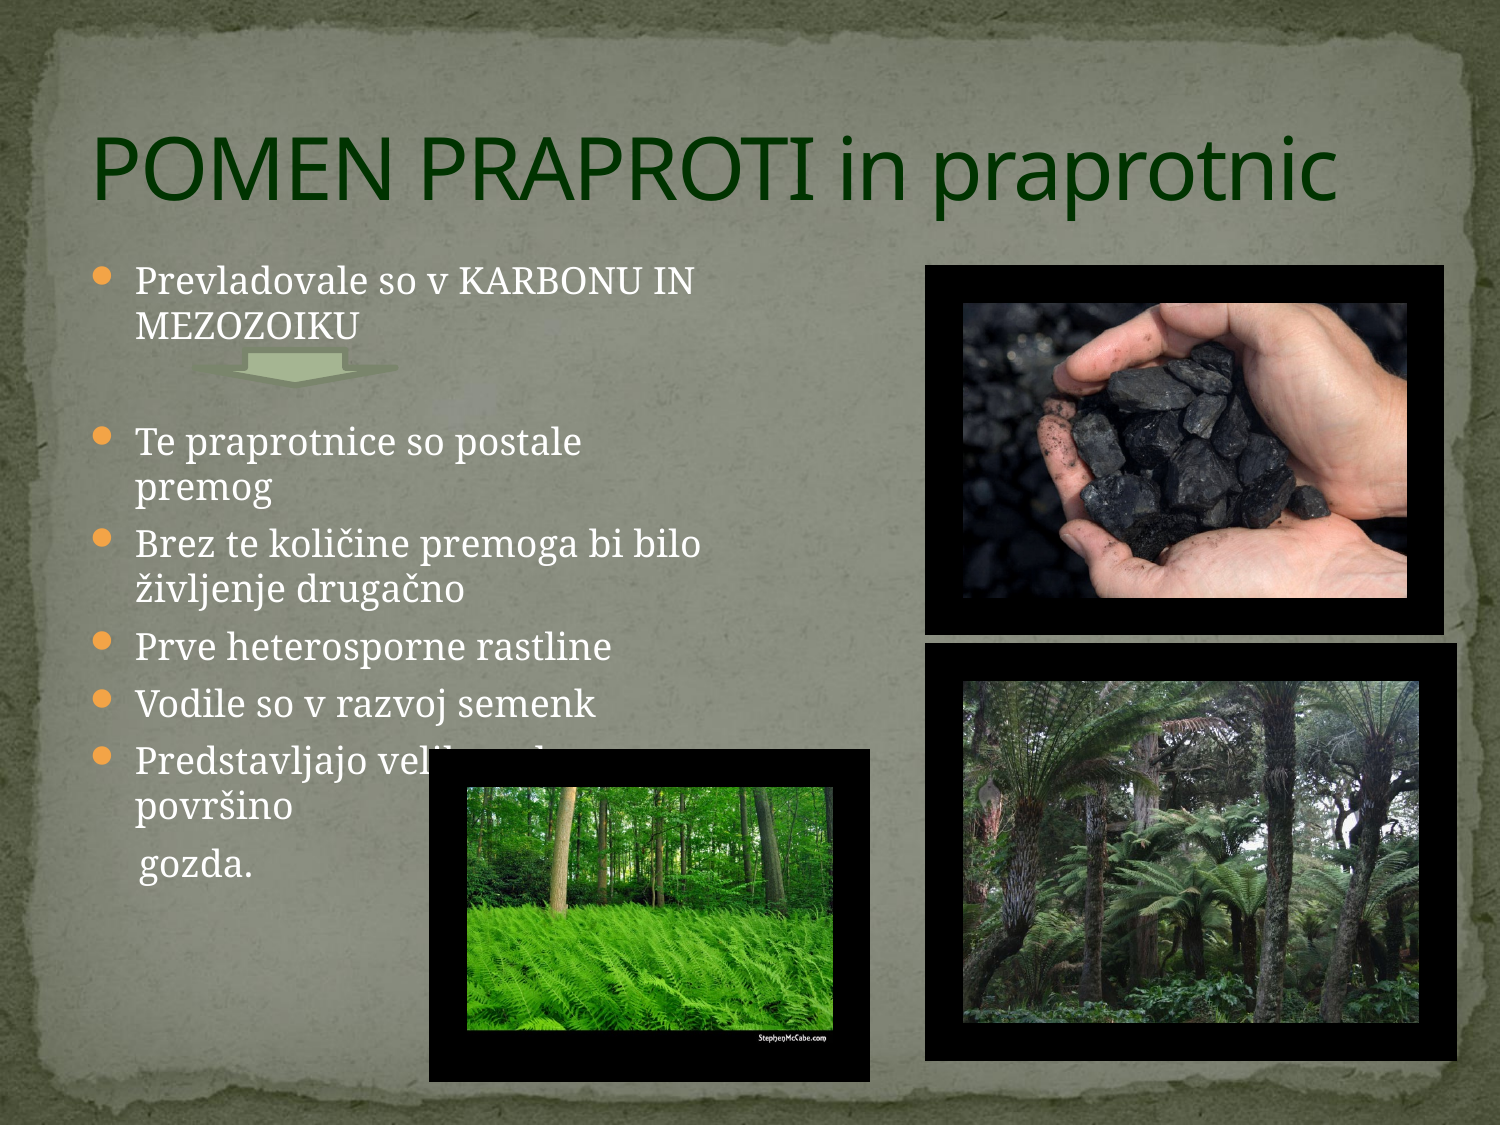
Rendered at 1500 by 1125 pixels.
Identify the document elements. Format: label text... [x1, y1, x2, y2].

title POMEN PRAPROTI in praprotnic [75, 24, 1425, 225]
picture [0, 0, 1500, 1125]
text_box [194, 349, 396, 386]
list Prevladovale so v KARBONU IN MEZOZOIKU Te praprotnice so postale premog Brez te količine premoga bi bilo življenje drugačno Prve heterosporne rastline Vodile so v razvoj semenk Predstavljajo veliko zeleno površino gozda. [75, 249, 741, 1000]
